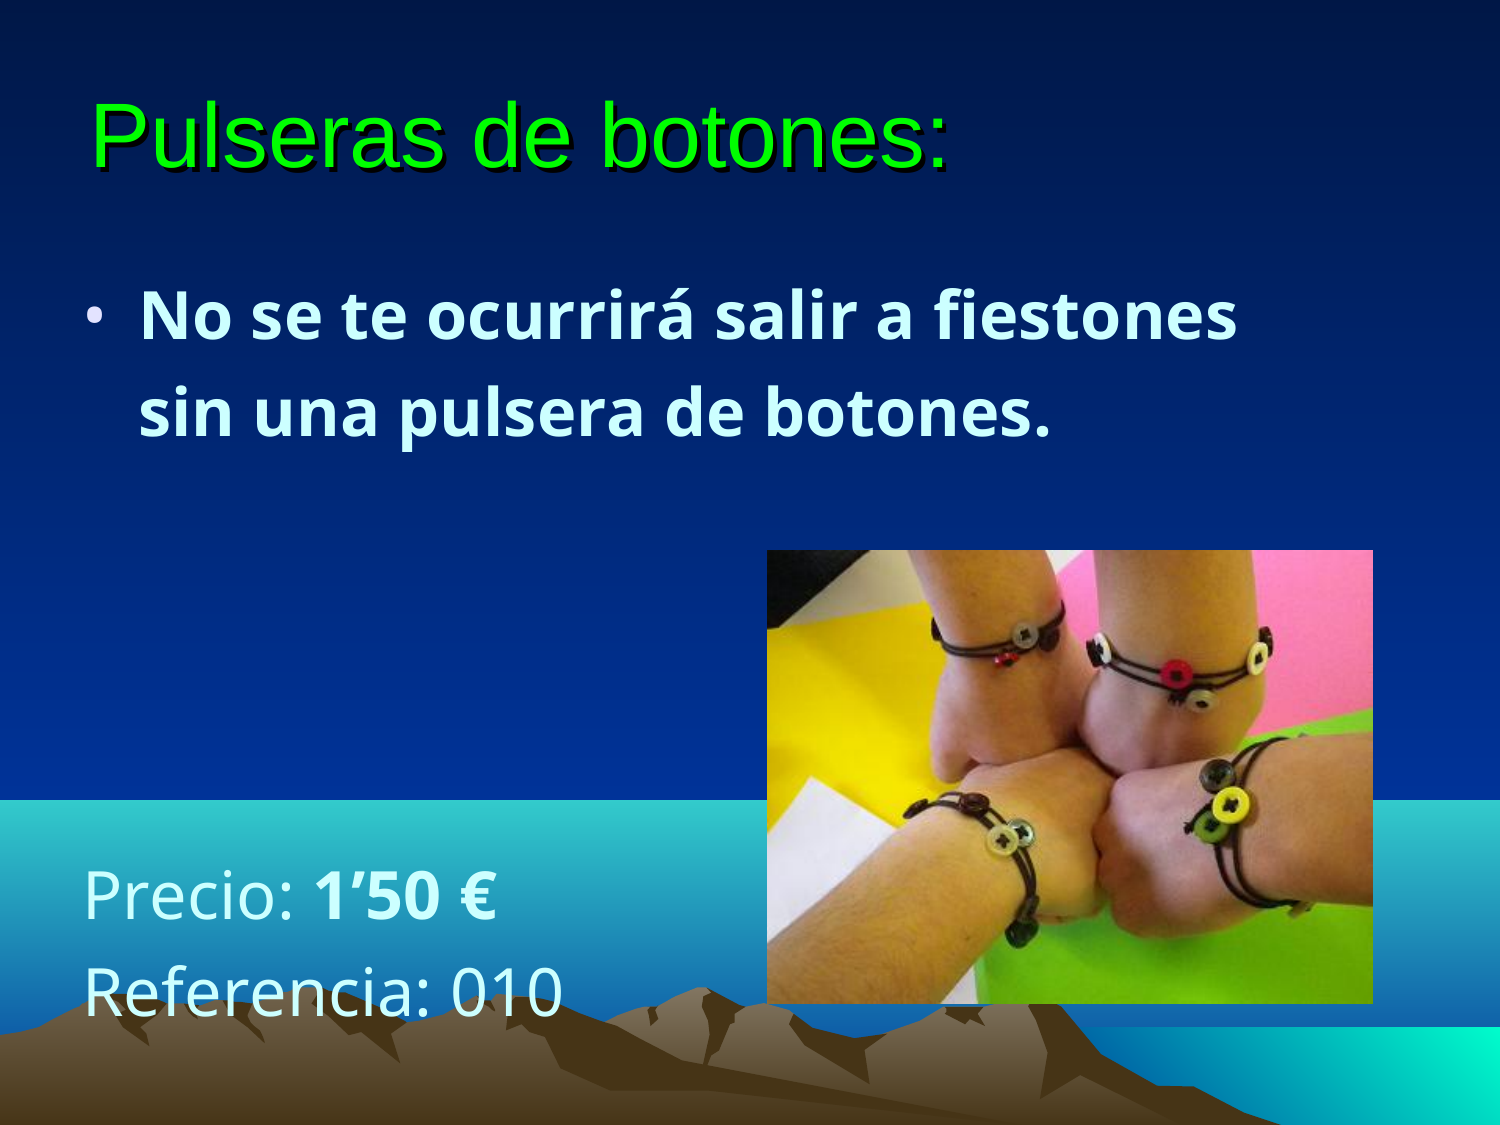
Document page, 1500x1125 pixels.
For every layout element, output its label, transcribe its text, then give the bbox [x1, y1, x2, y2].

list No se te ocurrirá salir a fiestones sin una pulsera de botones. Precio: 1’50 € Referencia: 010 [67, 265, 1418, 1125]
title Pulseras de botones: [75, 37, 1426, 225]
picture [767, 550, 1373, 1004]
